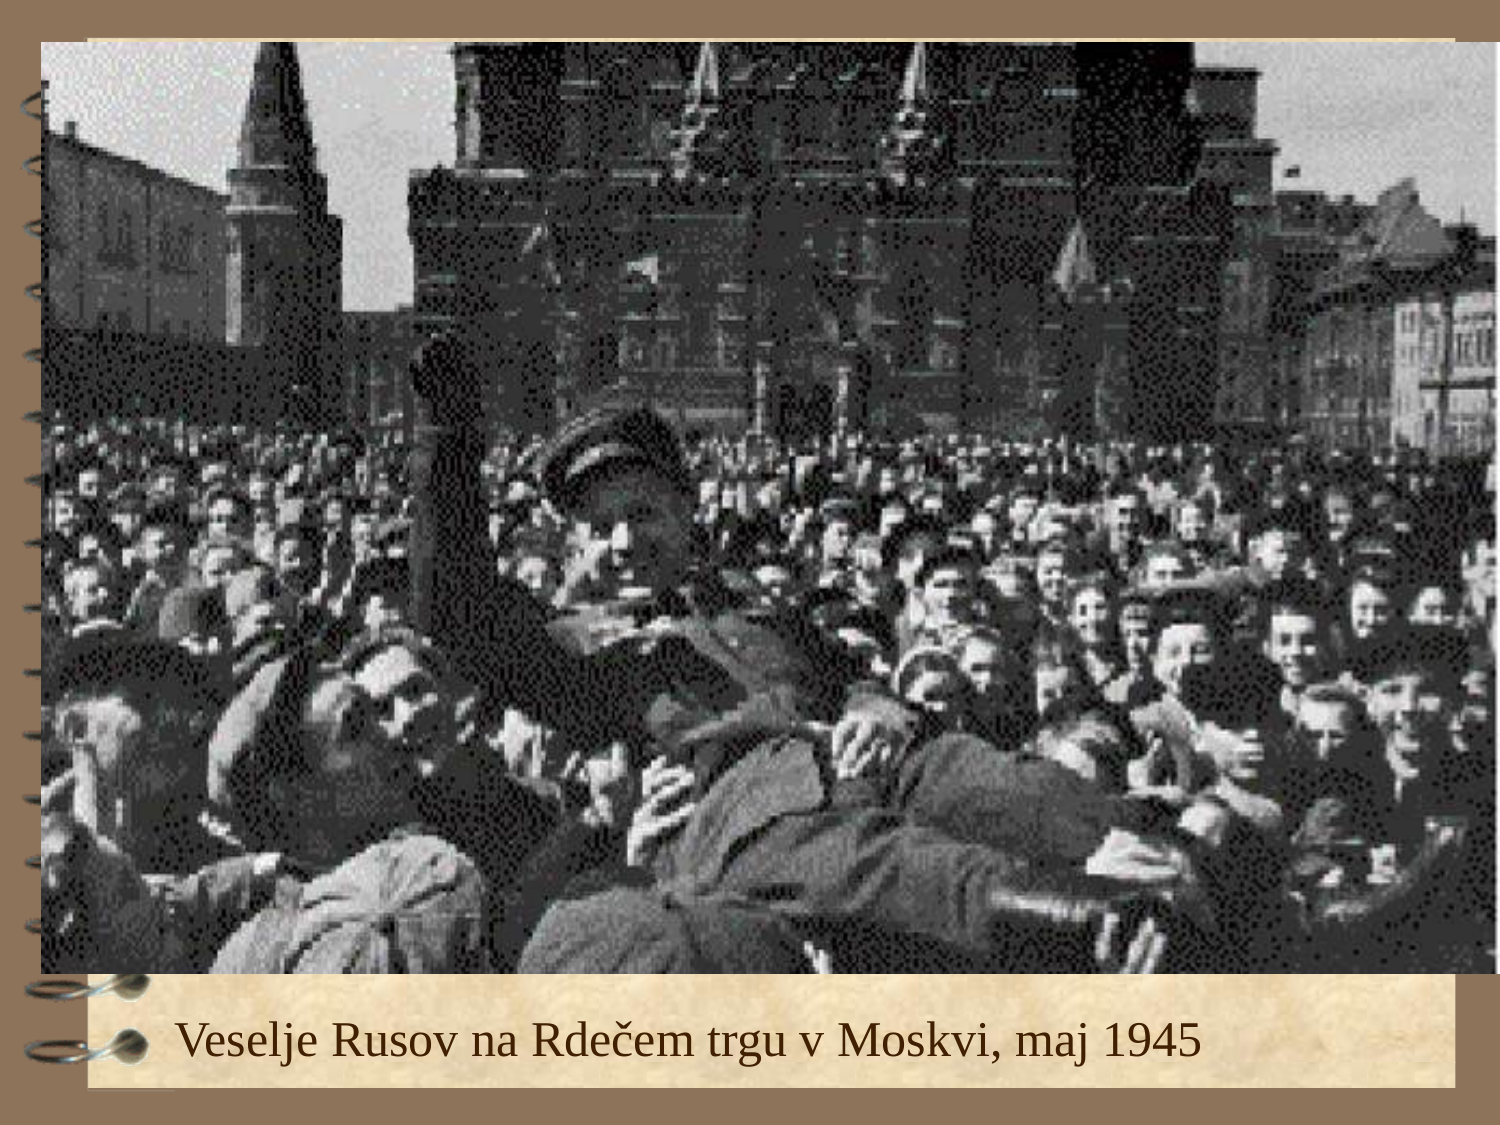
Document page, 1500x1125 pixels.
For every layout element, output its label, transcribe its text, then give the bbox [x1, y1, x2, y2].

text_box Veselje Rusov na Rdečem trgu v Moskvi, maj 1945 [159, 999, 1313, 1075]
picture [0, 0, 1500, 1125]
